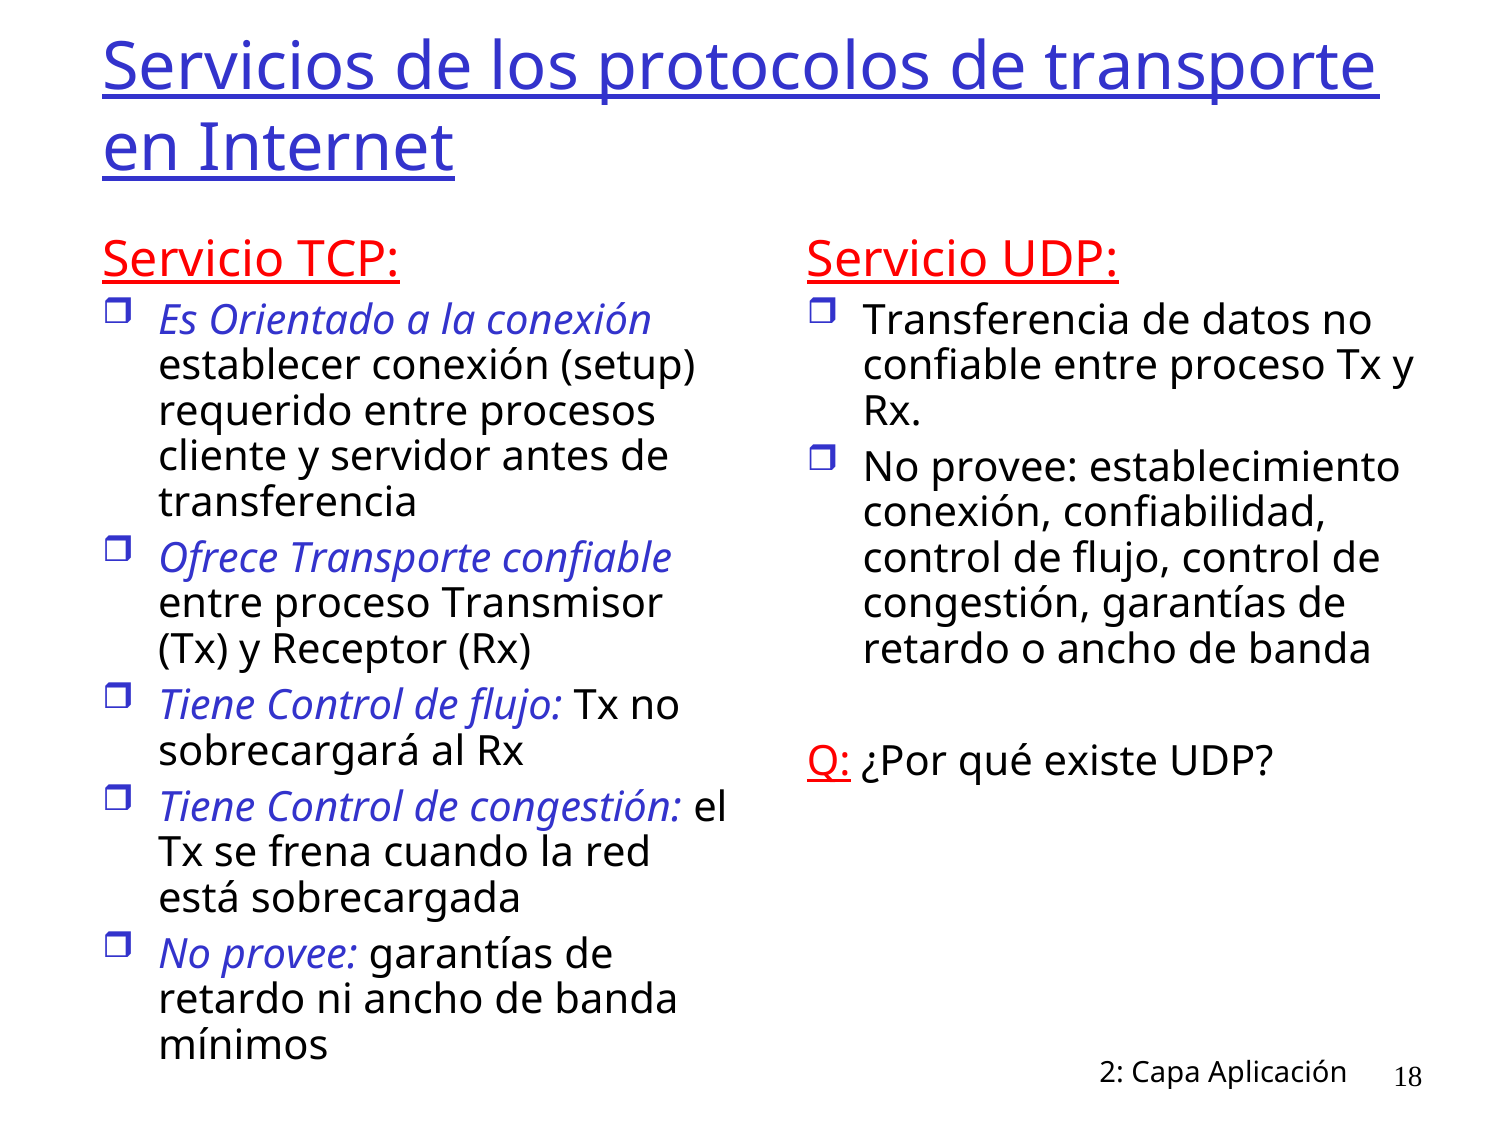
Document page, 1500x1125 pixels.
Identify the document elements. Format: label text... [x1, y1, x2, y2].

list Servicio TCP: Es Orientado a la conexión establecer conexión (setup) requerido entre procesos cliente y servidor antes de transferencia Ofrece Transporte confiable entre proceso Transmisor (Tx) y Receptor (Rx) Tiene Control de flujo: Tx no sobrecargará al Rx Tiene Control de congestión: el Tx se frena cuando la red está sobrecargada No provee: garantías de retardo ni ancho de banda mínimos [87, 224, 759, 1066]
list Servicio UDP: Transferencia de datos no confiable entre proceso Tx y Rx. No provee: establecimiento conexión, confiabilidad, control de flujo, control de congestión, garantías de retardo o ancho de banda Q: ¿Por qué existe UDP? [792, 224, 1464, 1066]
title Servicios de los protocolos de transporte en Internet [87, 15, 1463, 196]
